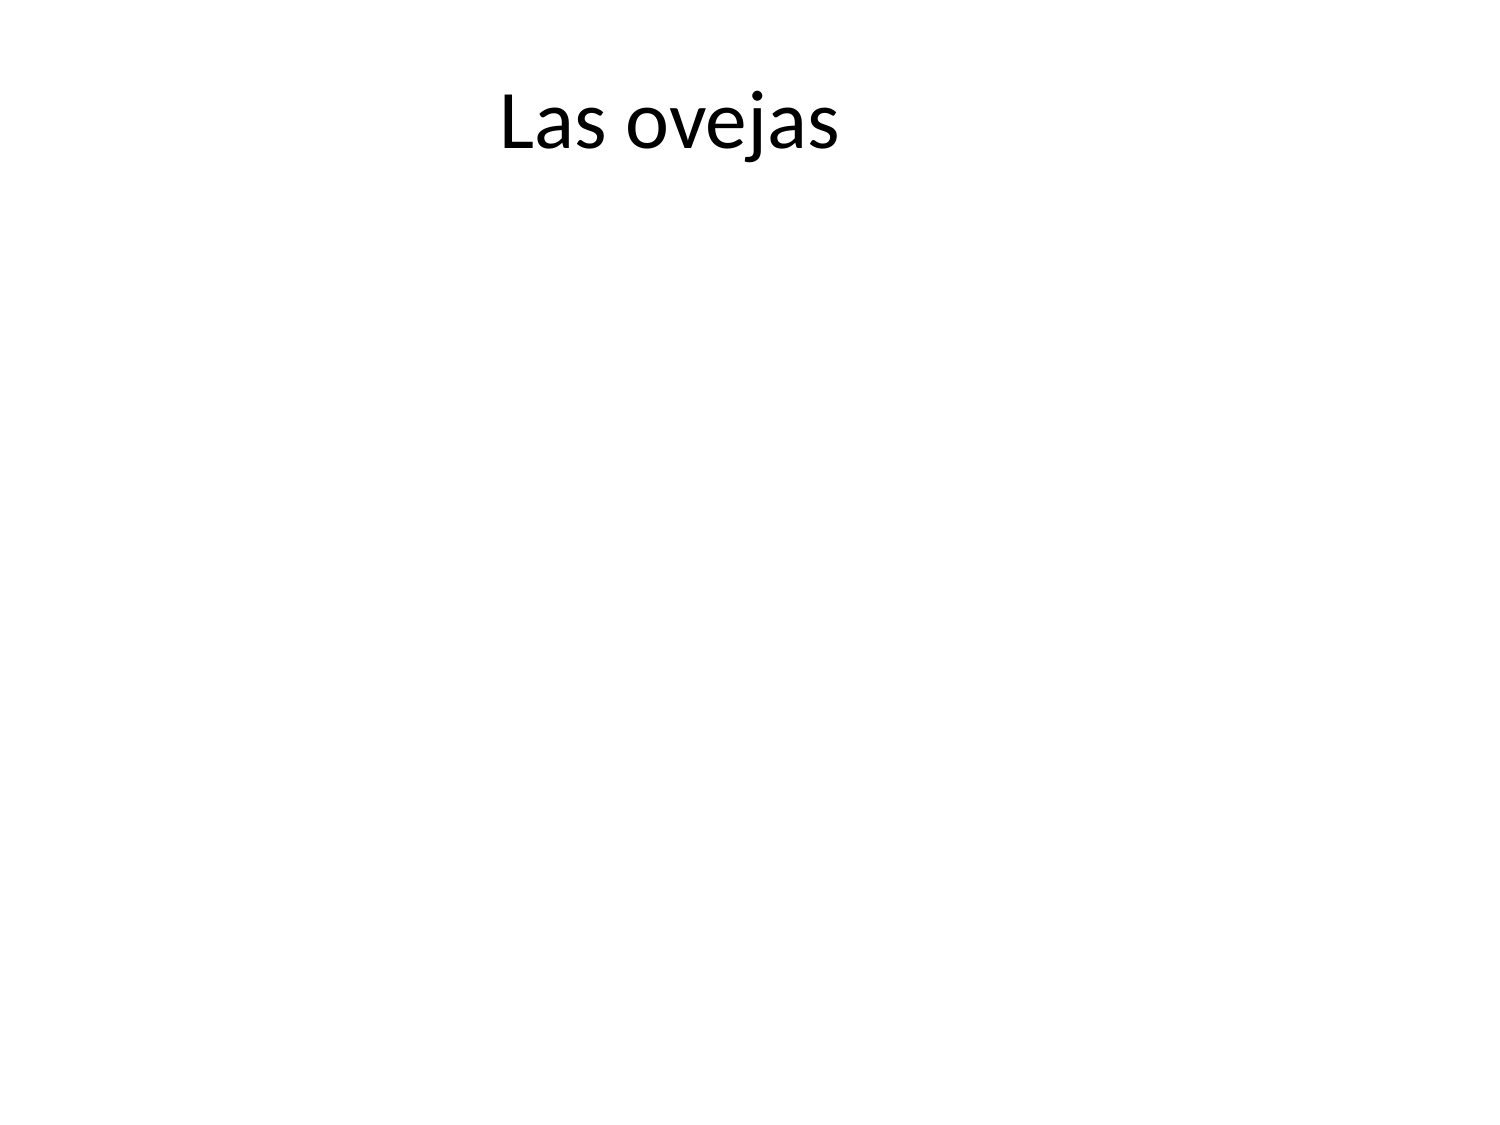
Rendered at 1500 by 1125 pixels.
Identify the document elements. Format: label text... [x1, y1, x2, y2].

title Las ovejas [478, 45, 880, 185]
